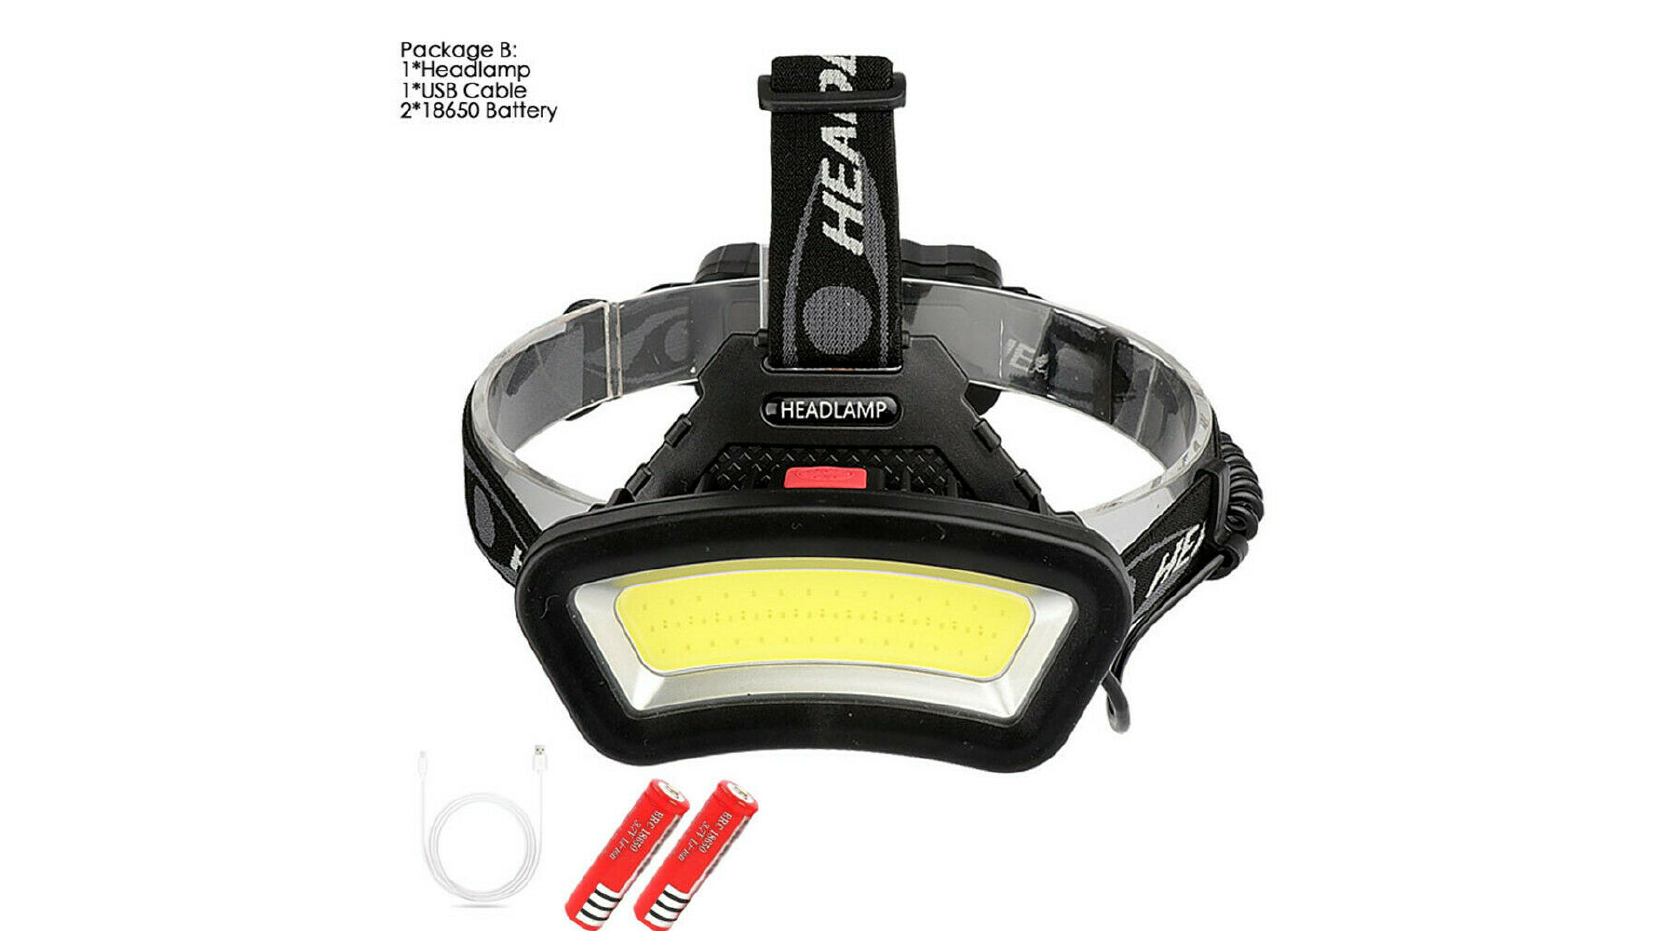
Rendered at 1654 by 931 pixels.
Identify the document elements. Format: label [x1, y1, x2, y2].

picture [367, 3, 1298, 931]
